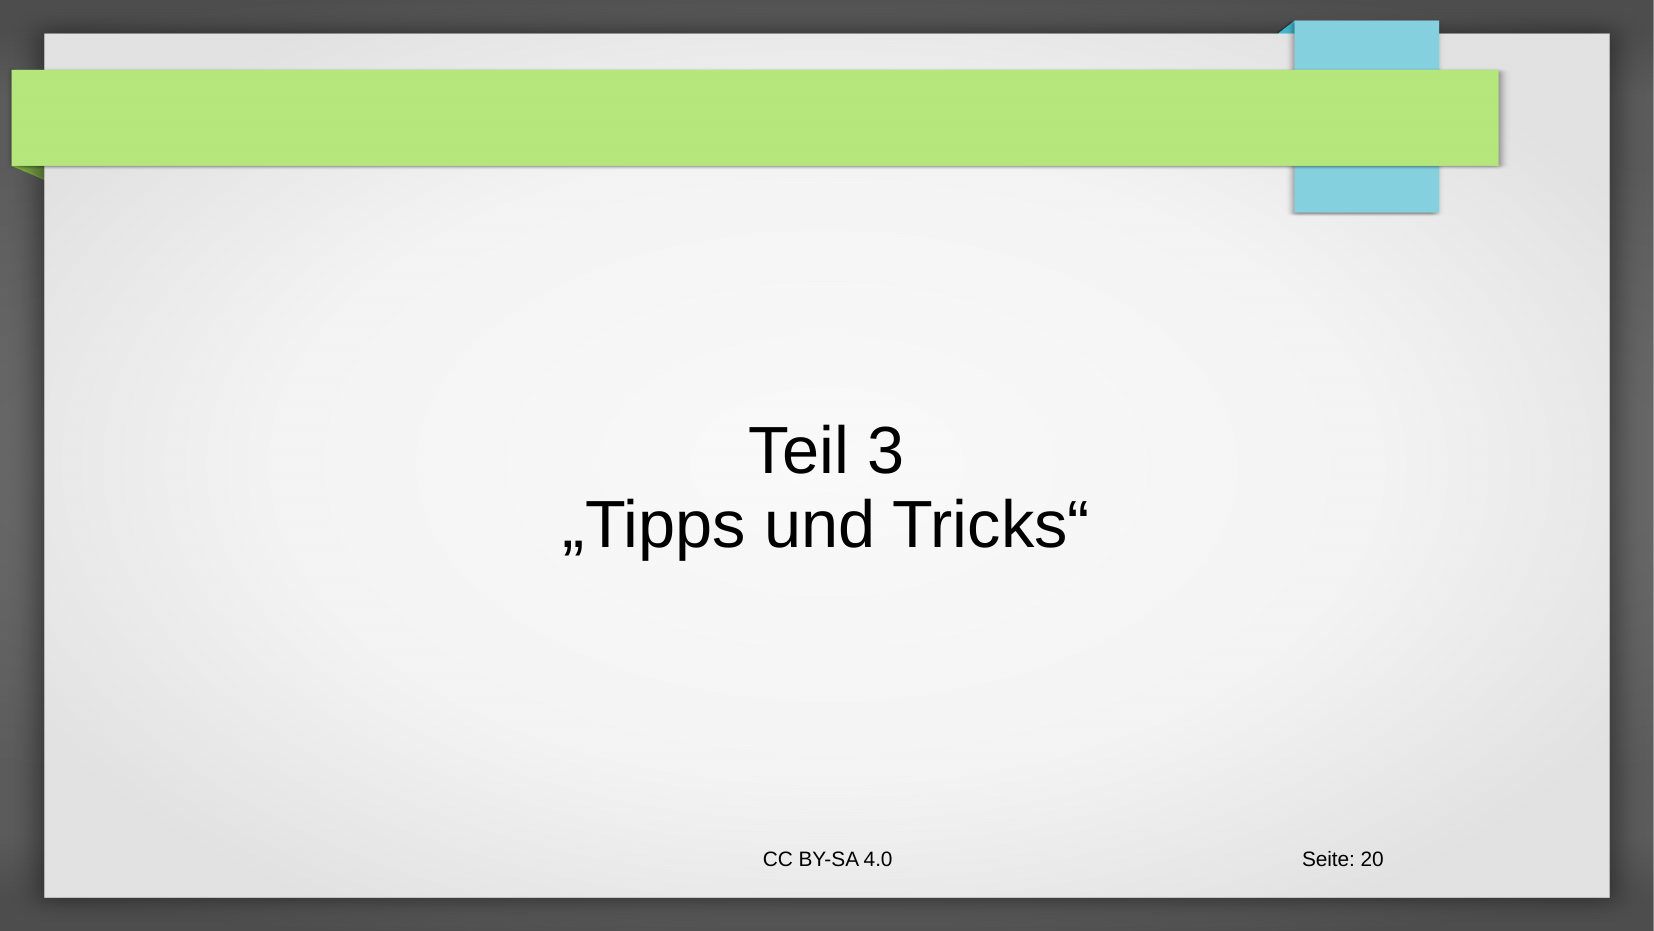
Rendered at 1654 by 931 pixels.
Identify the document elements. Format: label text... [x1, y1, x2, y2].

subtitle Teil 3 „Tipps und Tricks“ [82, 217, 1571, 758]
picture [0, 0, 1654, 931]
